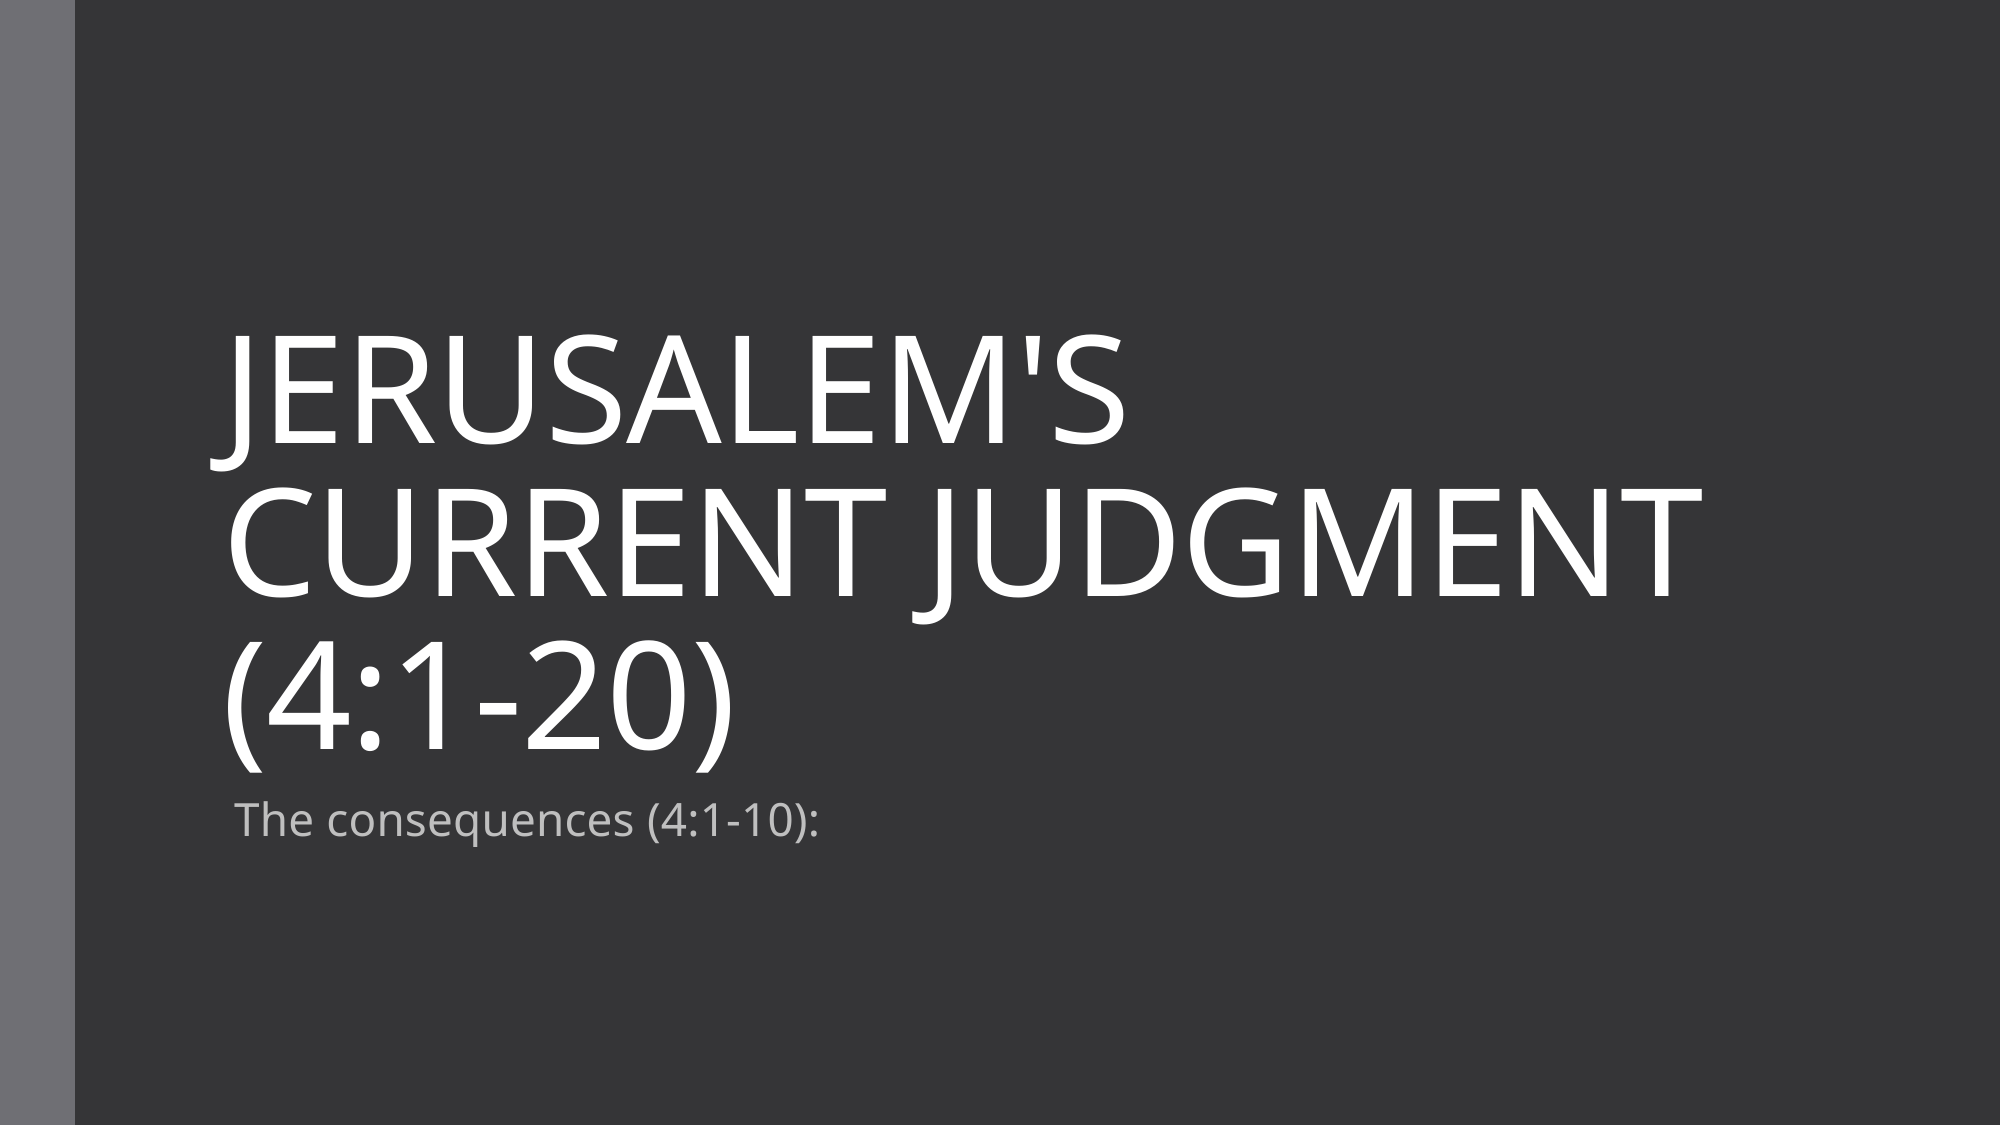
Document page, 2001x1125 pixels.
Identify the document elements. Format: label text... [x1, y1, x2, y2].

subtitle The consequences (4:1-10): [206, 787, 1752, 1066]
title JERUSALEM'S CURRENT JUDGMENT (4:1-20) [206, 124, 1752, 787]
